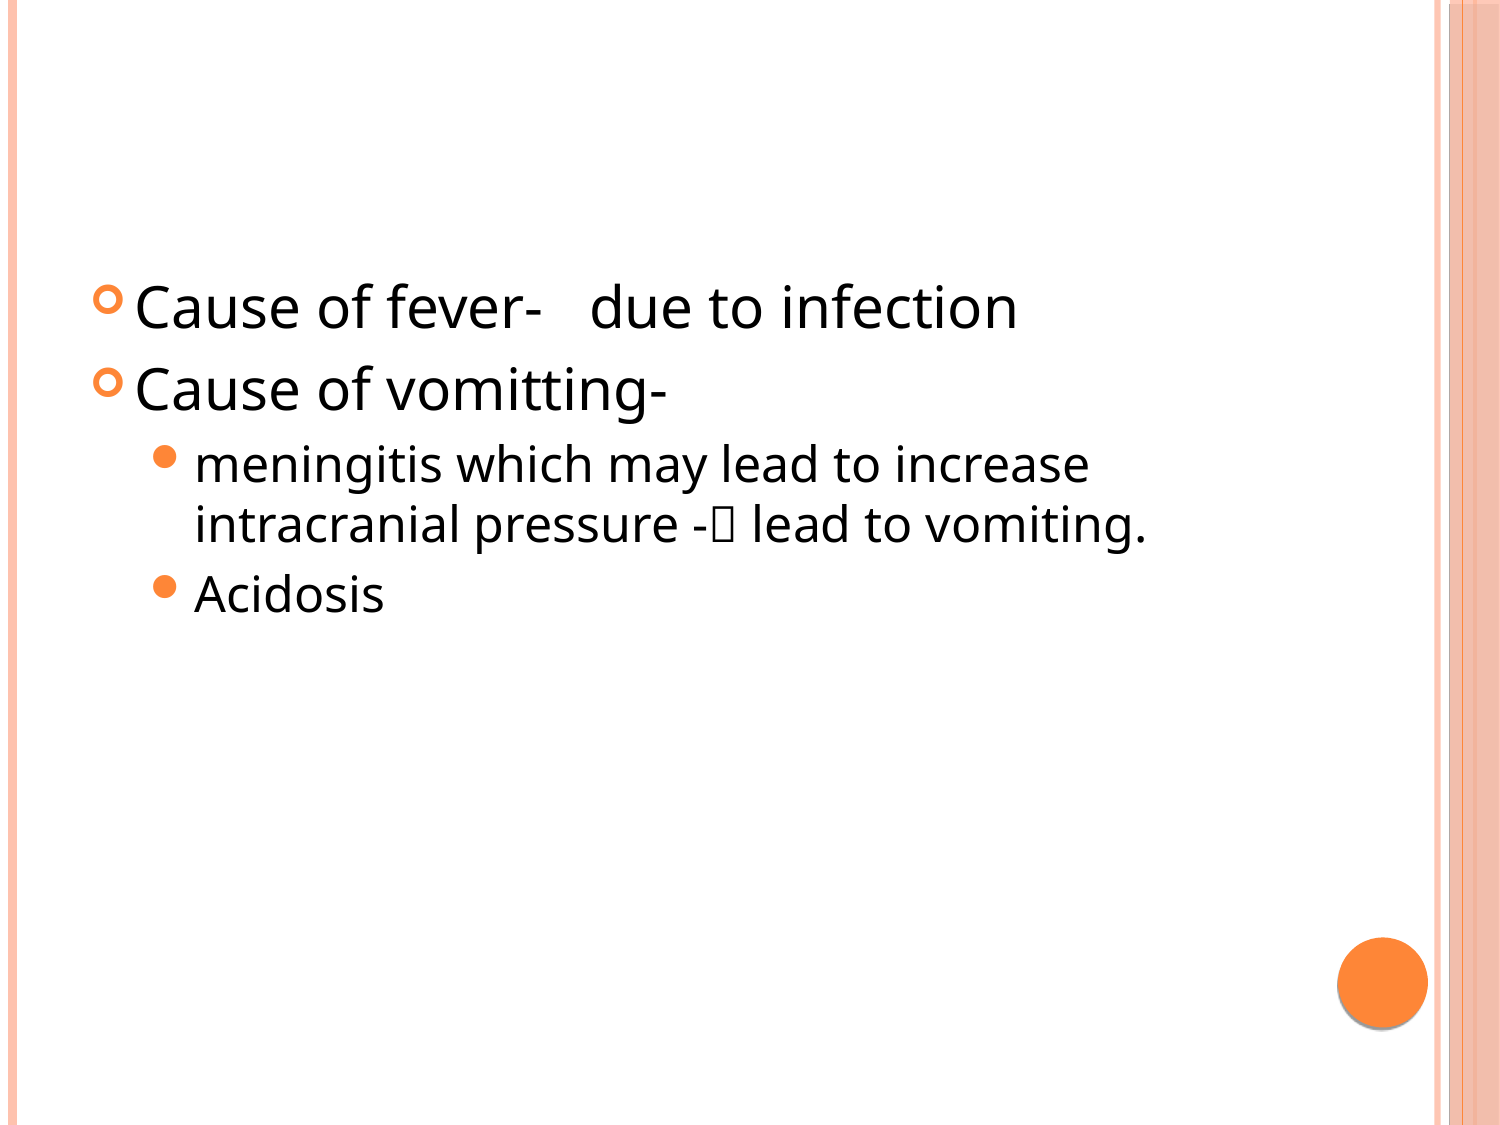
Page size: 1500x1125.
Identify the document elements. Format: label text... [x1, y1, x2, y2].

list Cause of fever- due to infection Cause of vomitting- meningitis which may lead to increase intracranial pressure - lead to vomiting. Acidosis [75, 262, 1300, 1062]
